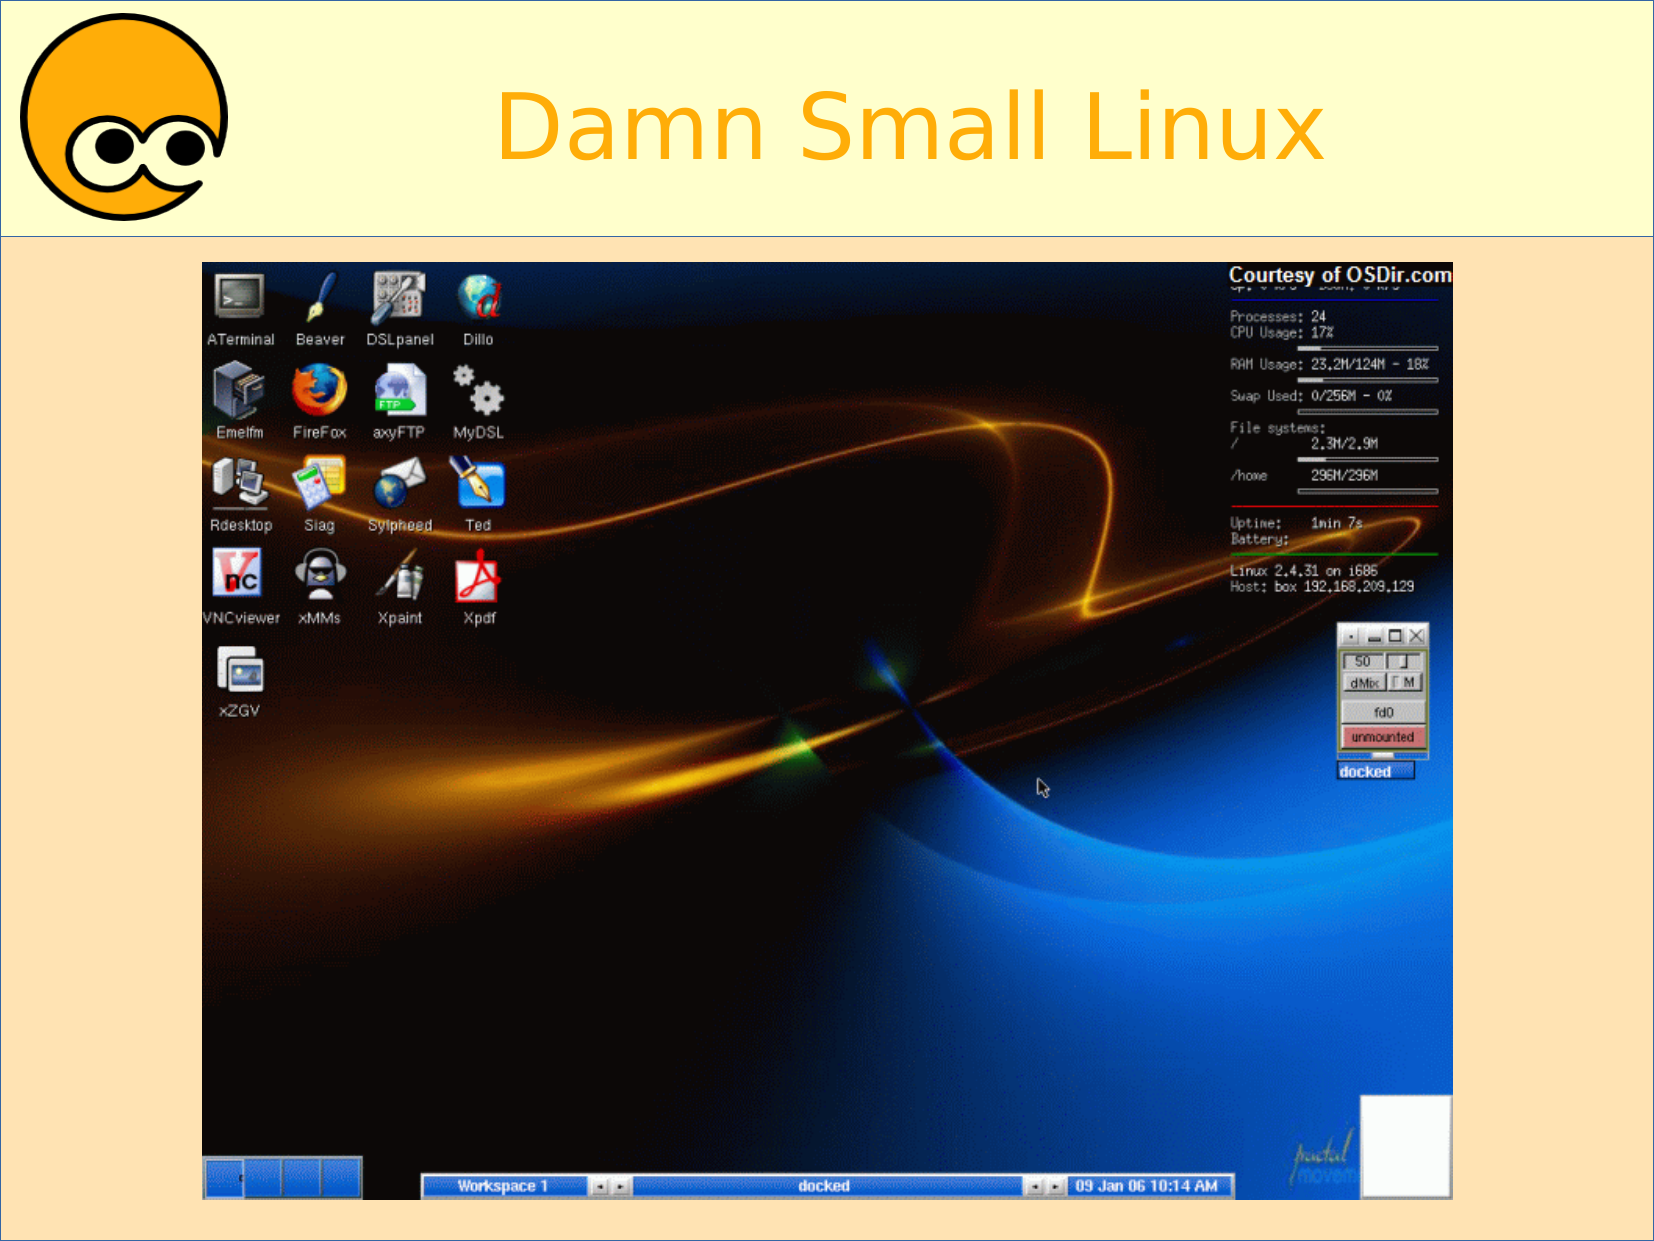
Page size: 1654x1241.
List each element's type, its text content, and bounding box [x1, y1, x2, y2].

title Damn Small Linux [252, 49, 1571, 207]
picture [20, 13, 228, 221]
picture [202, 262, 1453, 1200]
